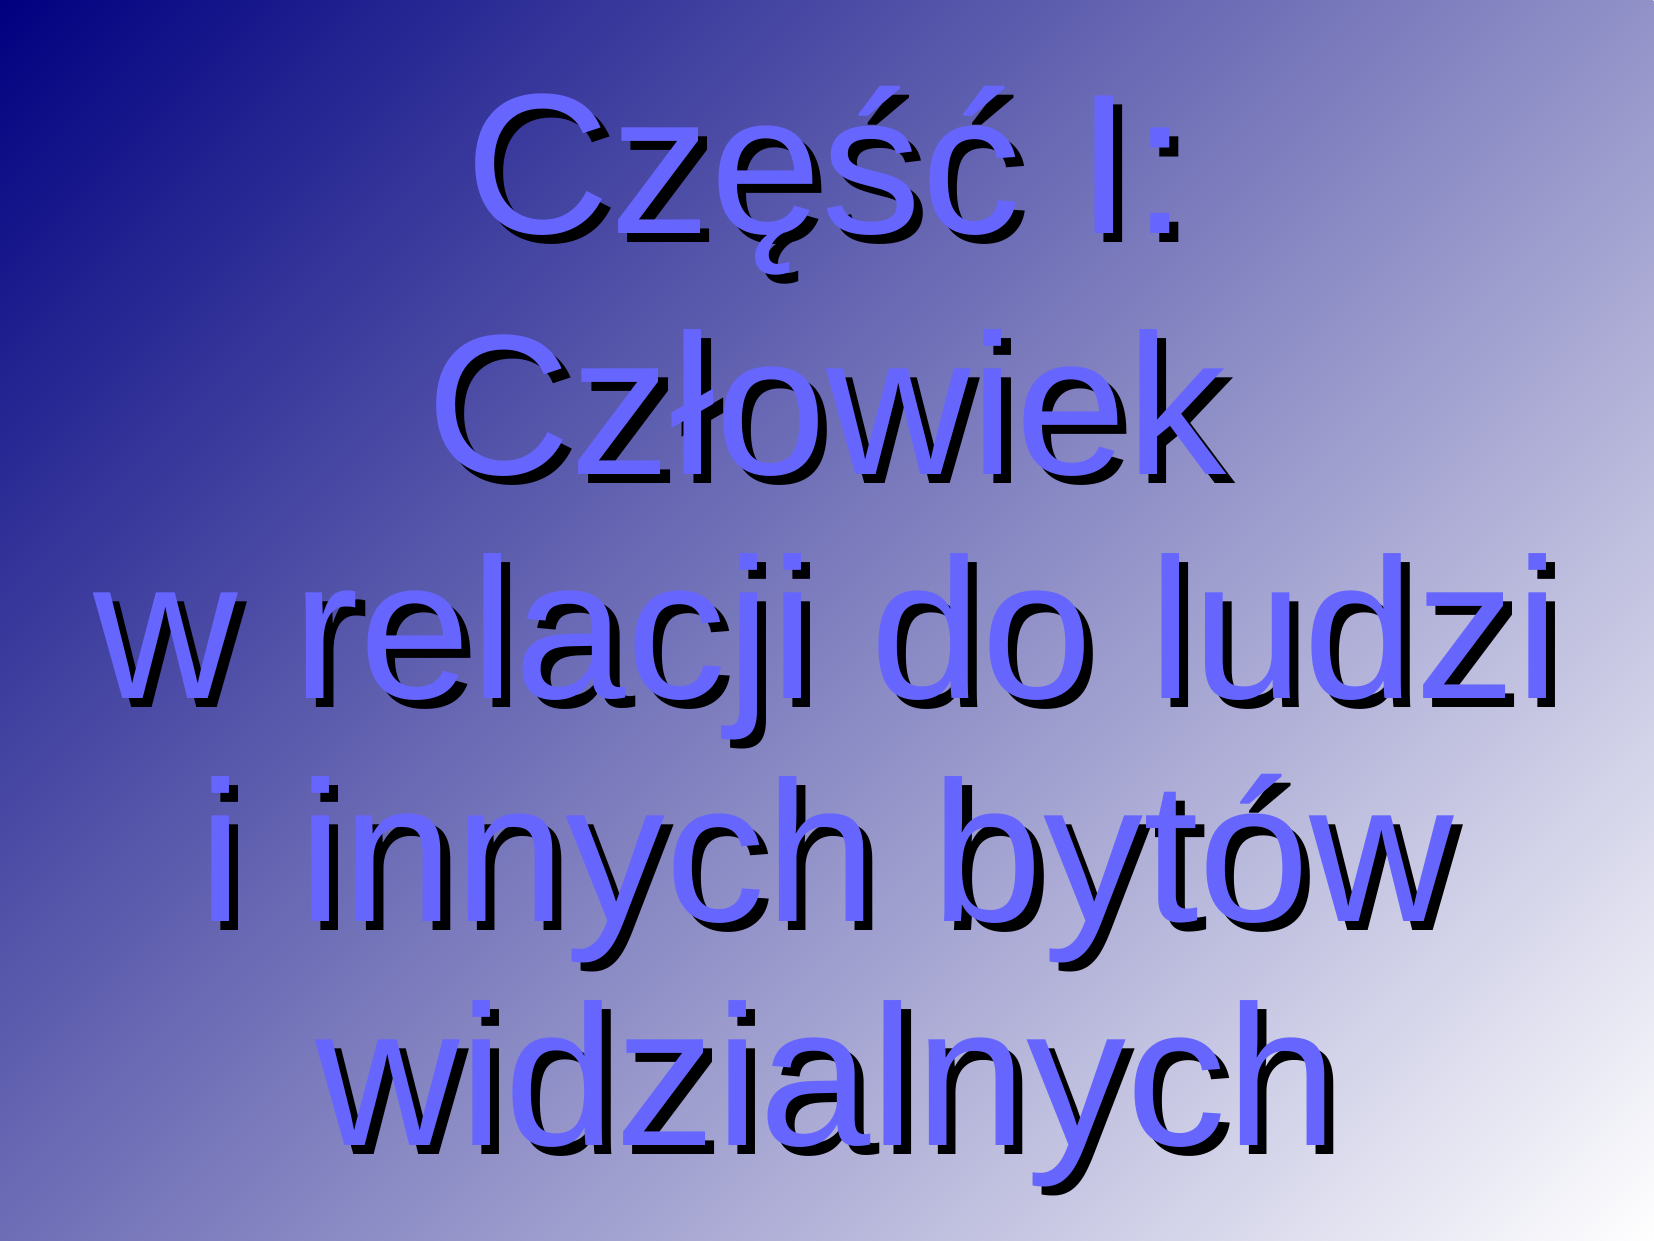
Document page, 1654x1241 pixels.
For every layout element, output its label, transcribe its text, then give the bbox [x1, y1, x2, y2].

subtitle Część I: Człowiek w relacji do ludzi i innych bytów widzialnych [40, 52, 1614, 1188]
